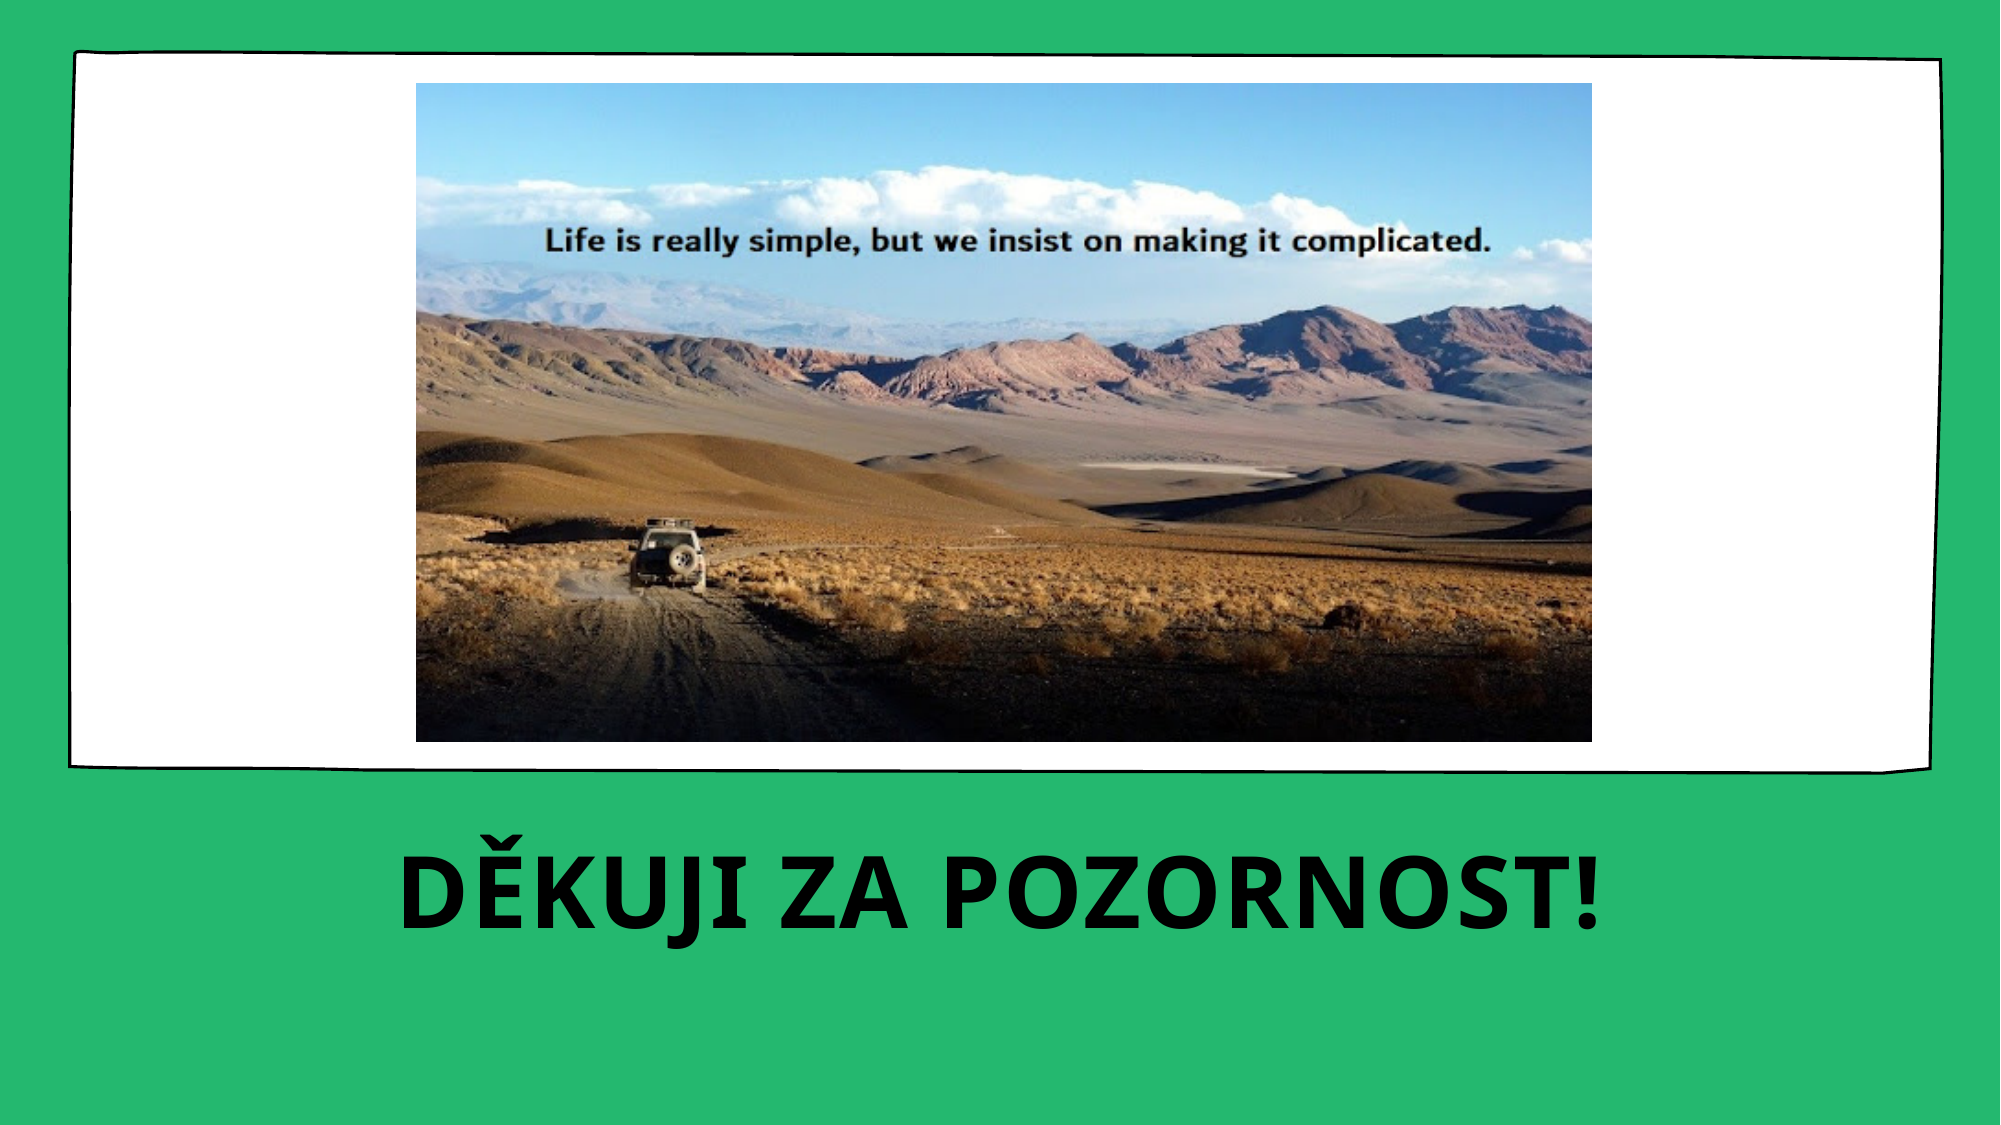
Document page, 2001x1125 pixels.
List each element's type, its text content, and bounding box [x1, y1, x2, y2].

picture [416, 83, 1592, 742]
text_box [0, 0, 2000, 1125]
title DĚKUJI ZA POZORNOST! [125, 816, 1875, 961]
